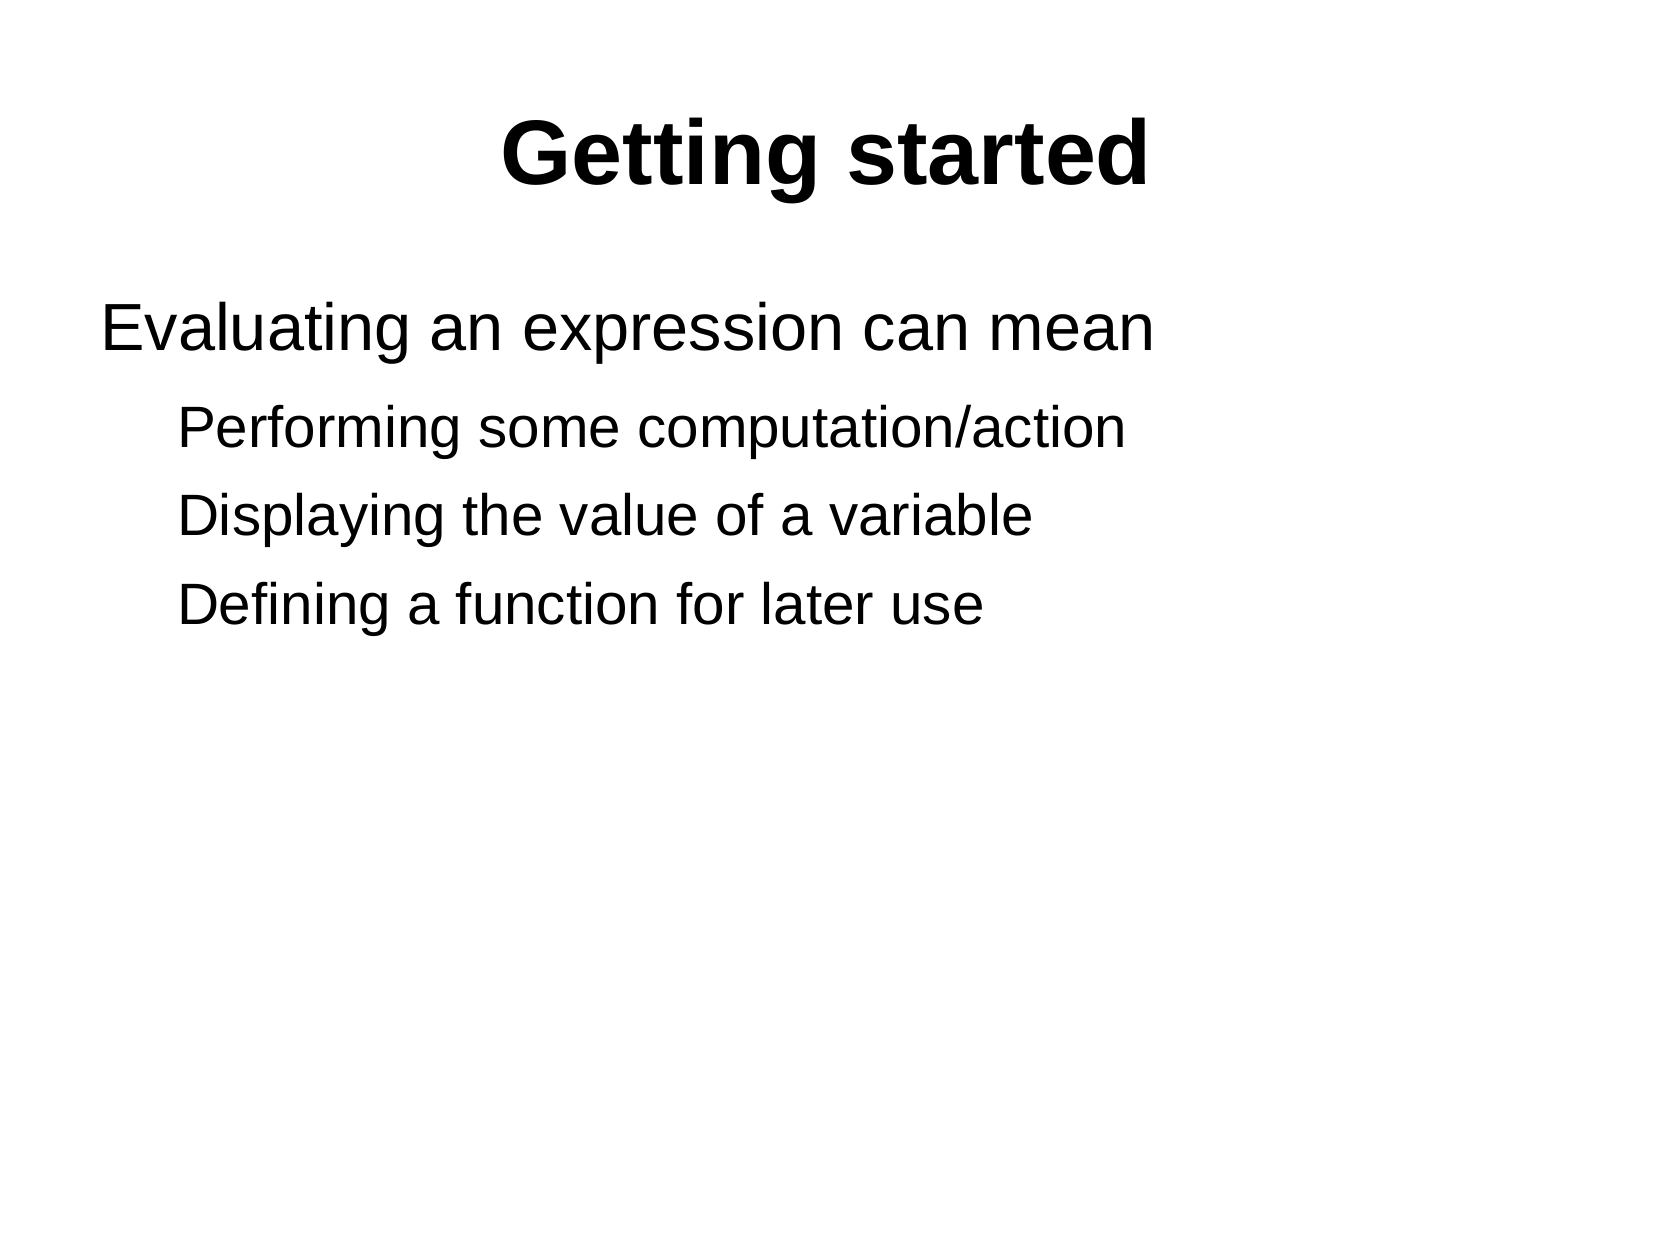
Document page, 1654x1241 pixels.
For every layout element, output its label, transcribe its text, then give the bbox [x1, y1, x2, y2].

title Getting started [82, 56, 1571, 250]
list Evaluating an expression can mean Performing some computation/action Displaying the value of a variable Defining a function for later use [82, 290, 1571, 1094]
